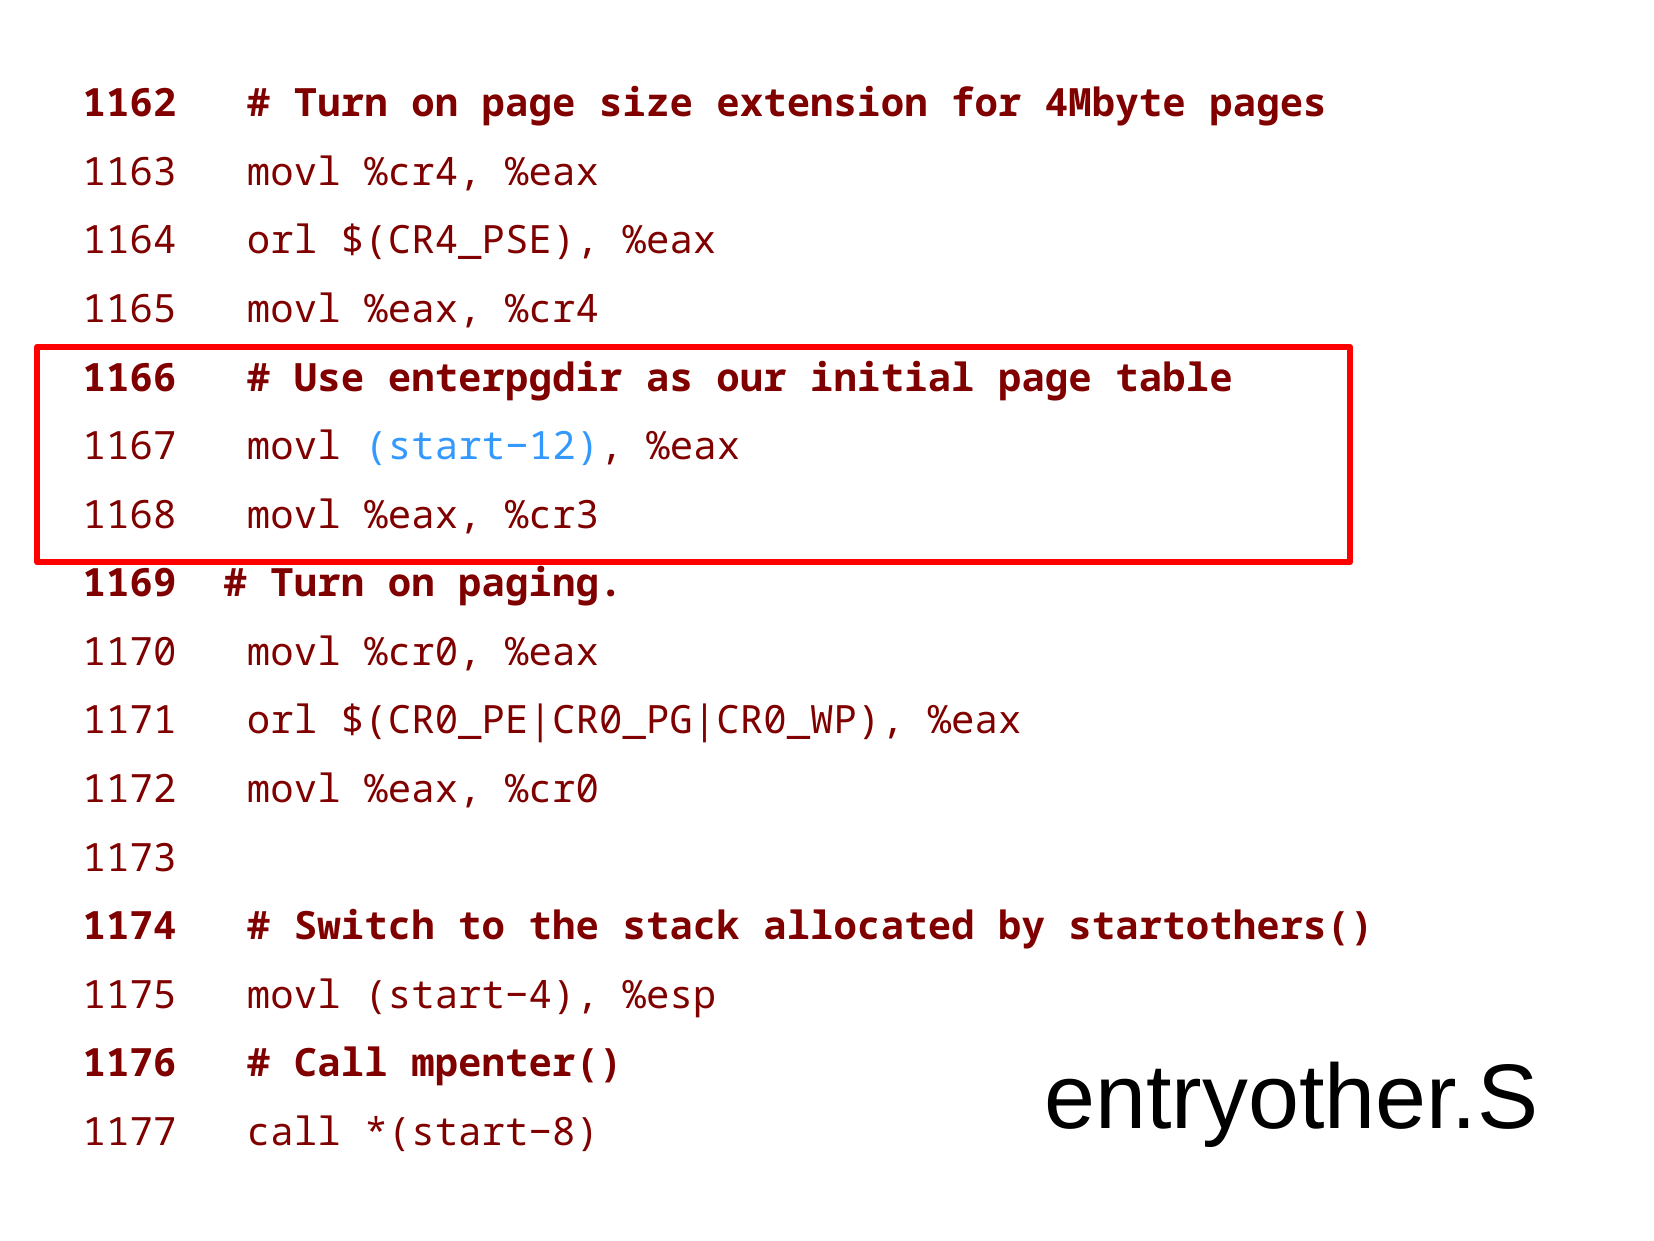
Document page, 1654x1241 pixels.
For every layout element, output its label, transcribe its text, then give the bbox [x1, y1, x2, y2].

title entryother.S [1012, 992, 1571, 1201]
list 1162 # Turn on page size extension for 4Mbyte pages 1163 movl %cr4, %eax 1164 orl $(CR4_PSE), %eax 1165 movl %eax, %cr4 1166 # Use enterpgdir as our initial page table 1167 movl (start−12), %eax 1168 movl %eax, %cr3 1169 # Turn on paging. 1170 movl %cr0, %eax 1171 orl $(CR0_PE|CR0_PG|CR0_WP), %eax 1172 movl %eax, %cr0 1173 1174 # Switch to the stack allocated by startothers() 1175 movl (start−4), %esp 1176 # Call mpenter() 1177 call *(start−8) [82, 75, 1571, 1163]
list 1162 # Turn on page size extension for 4Mbyte pages 1163 movl %cr4, %eax 1164 orl $(CR4_PSE), %eax 1165 movl %eax, %cr4 1166 # Use enterpgdir as our initial page table 1167 movl (start−12), %eax 1168 movl %eax, %cr3 1169 # Turn on paging. 1170 movl %cr0, %eax 1171 orl $(CR0_PE|CR0_PG|CR0_WP), %eax 1172 movl %eax, %cr0 1173 1174 # Switch to the stack allocated by startothers() 1175 movl (start−4), %esp 1176 # Call mpenter() 1177 call *(start−8) [82, 350, 1347, 559]
